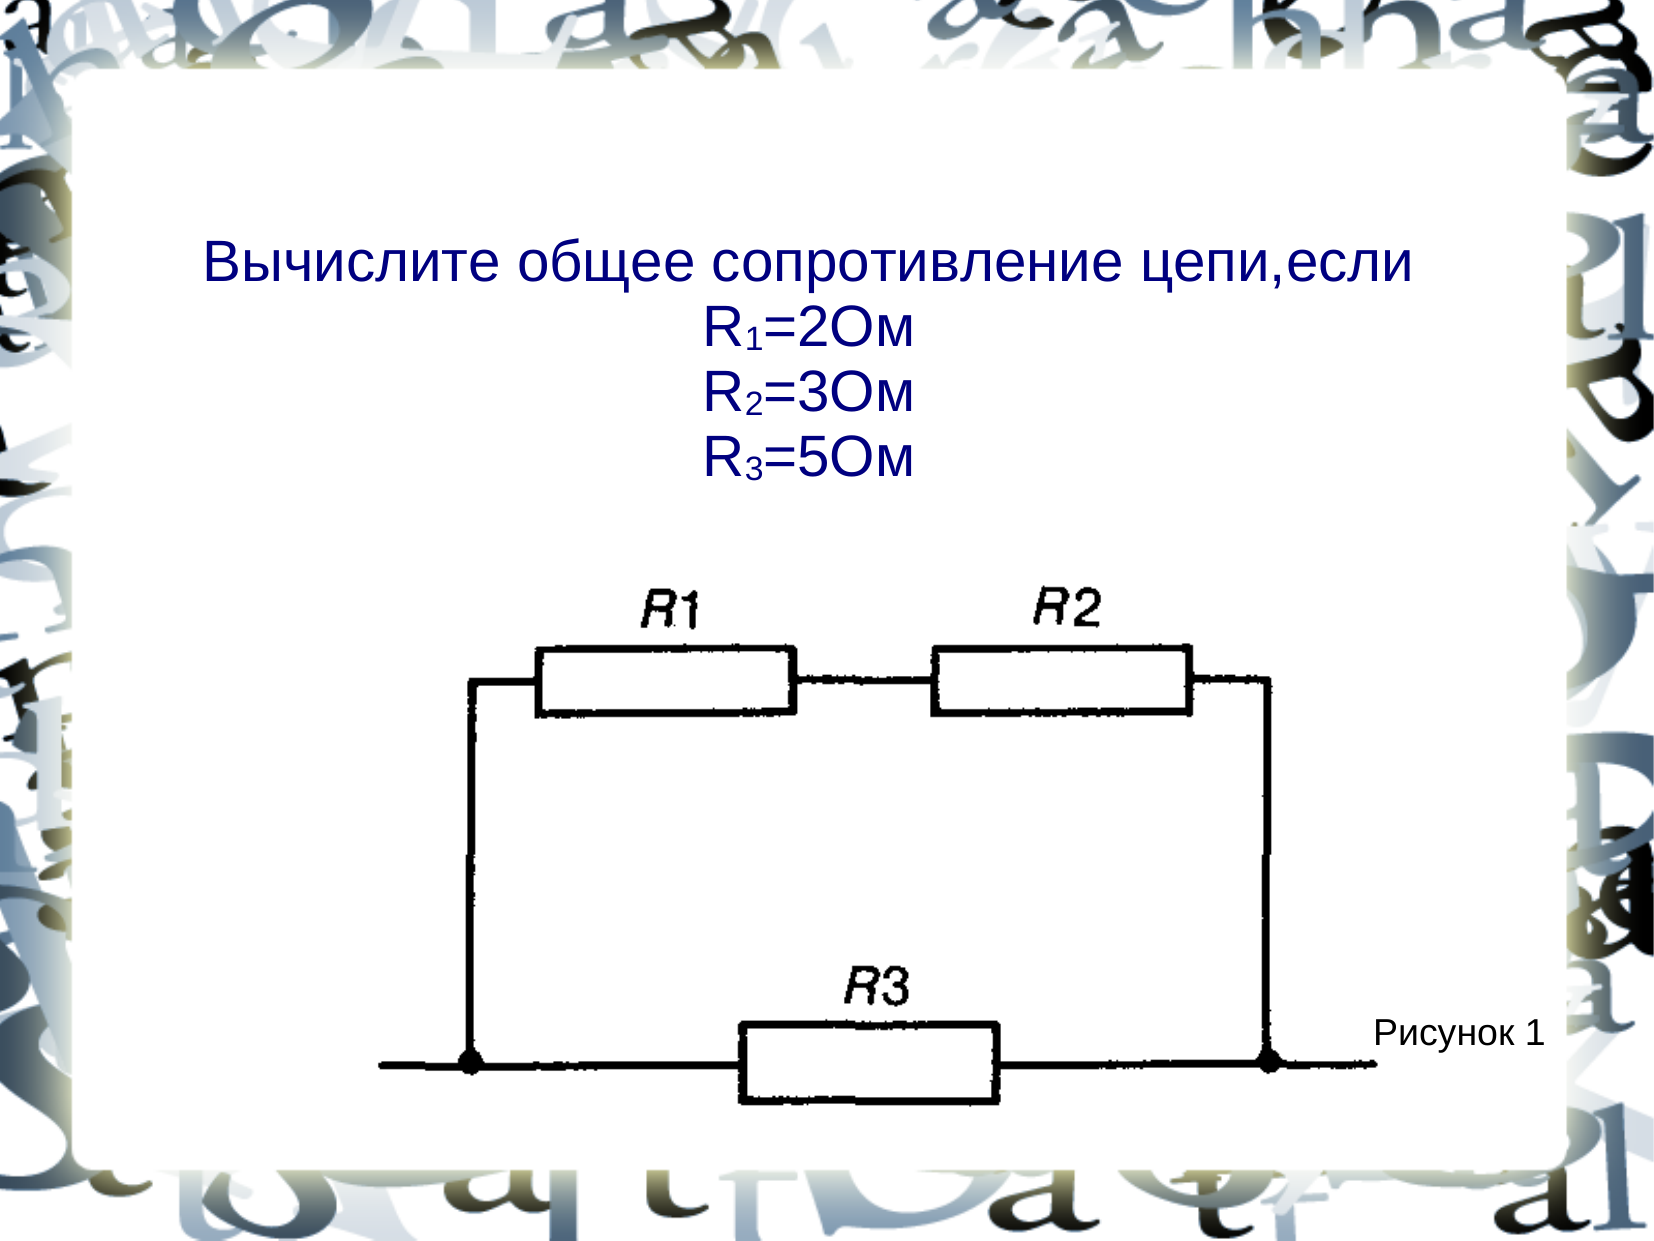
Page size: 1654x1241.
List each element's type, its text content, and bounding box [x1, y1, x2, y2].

picture [0, 0, 1654, 1241]
title Вычислите общее сопротивление цепи,если R1=2Oм R2=3Oм R3=5Ом [106, 106, 1512, 611]
text_box Рисунок 1 [1358, 1003, 1561, 1061]
